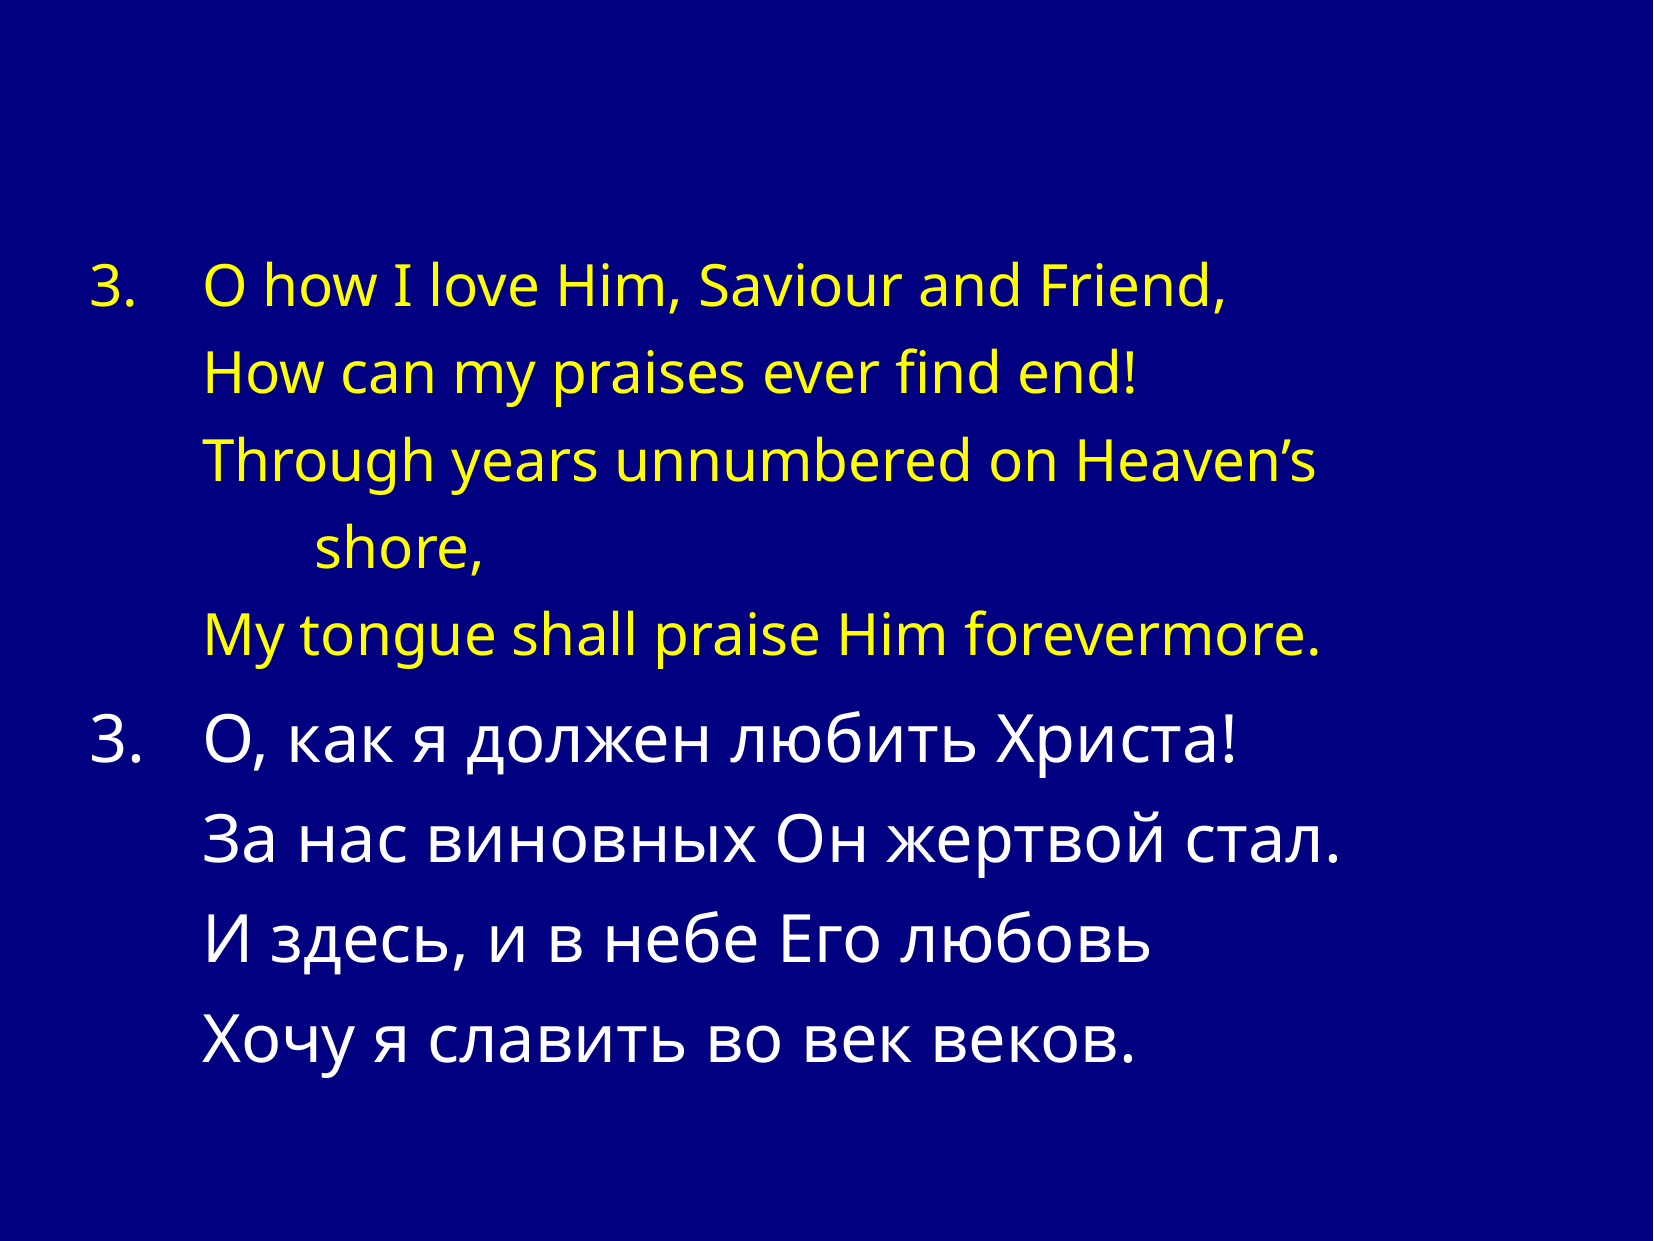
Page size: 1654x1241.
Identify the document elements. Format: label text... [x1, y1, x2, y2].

text_box 3. O how I love Him, Saviour and Friend, How can my praises ever find end! Through years unnumbered on Heaven’s shore, My tongue shall praise Him forevermore. [75, 150, 1576, 638]
text_box 3. О, как я должен любить Христа! За нас виновных Он жертвой стал. И здесь, и в небе Его любовь Хочу я славить во век веков. [75, 675, 1576, 1163]
